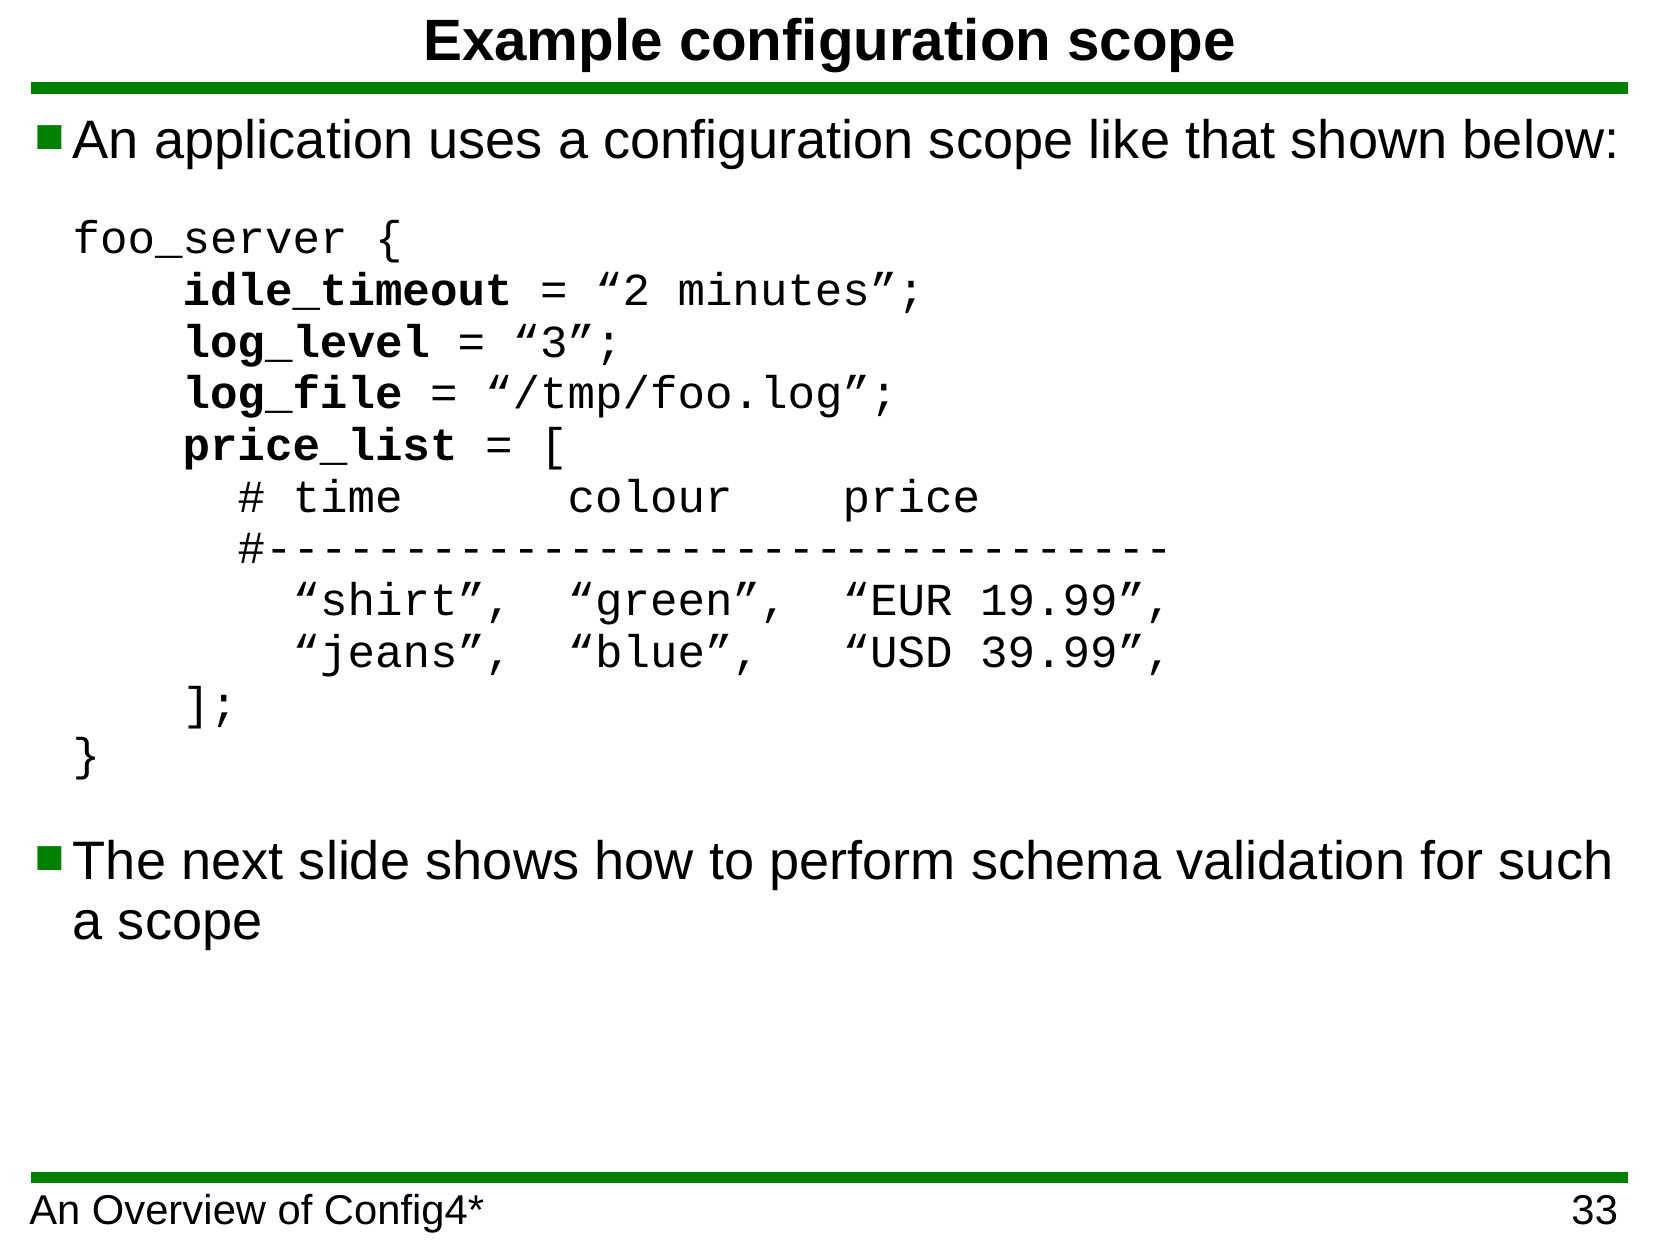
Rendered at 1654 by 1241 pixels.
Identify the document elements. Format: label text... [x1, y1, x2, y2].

title Example configuration scope [31, 7, 1629, 73]
list An application uses a configuration scope like that shown below: foo_server { idle_timeout = “2 minutes”; log_level = “3”; log_file = “/tmp/foo.log”; price_list = [ # time colour price #--------------------------------- “shirt”, “green”, “EUR 19.99”, “jeans”, “blue”, “USD 39.99”, ]; } The next slide shows how to perform schema validation for such a scope [31, 109, 1629, 1146]
